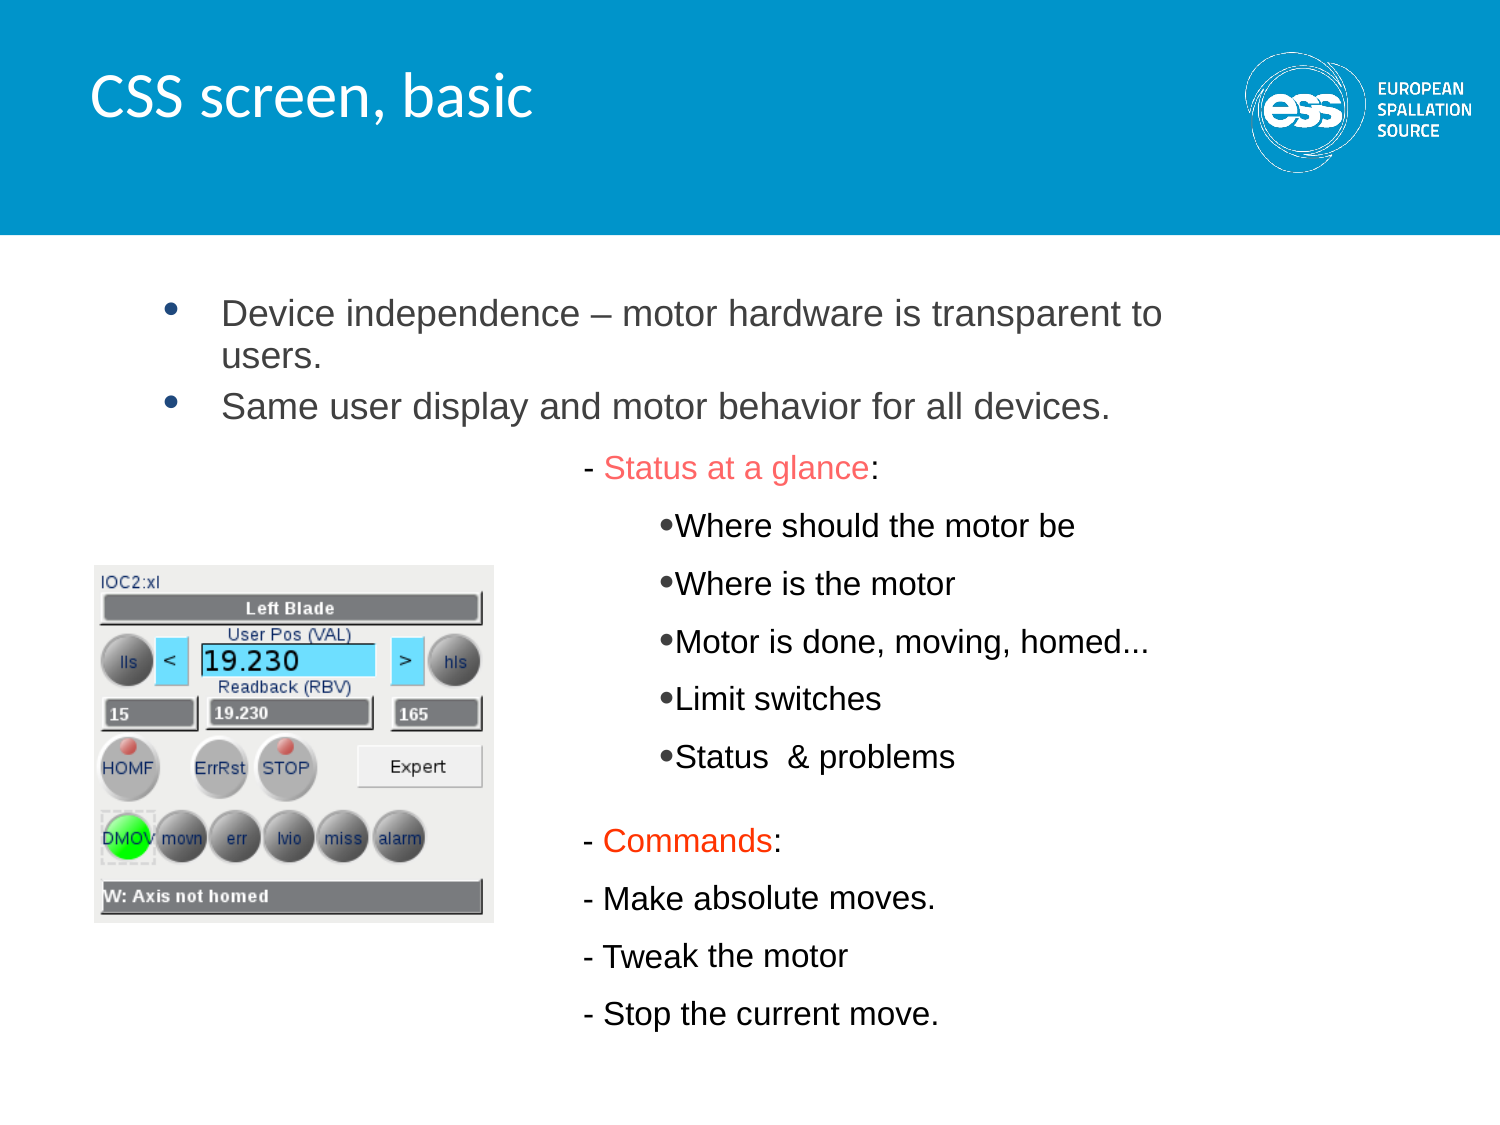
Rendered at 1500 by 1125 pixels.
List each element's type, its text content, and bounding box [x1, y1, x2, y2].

picture [1409, 104, 1415, 115]
picture [94, 565, 494, 924]
picture [1422, 125, 1428, 134]
picture [1400, 83, 1407, 94]
text_box - Status at a glance: Where should the motor be Where is the motor Motor is done, moving, homed... Limit switches Status & problems [568, 442, 1304, 803]
title CSS screen, basic [75, 45, 1247, 248]
picture [1454, 83, 1458, 94]
picture [1432, 125, 1438, 136]
text_box - Commands: - Make absolute moves. - Tweak the motor - Stop the current move. [567, 814, 989, 1063]
text_box Device independence – motor hardware is transparent to users. Same user display and motor behavior for all devices. [150, 285, 1251, 478]
picture [1418, 104, 1423, 115]
picture [1443, 86, 1450, 93]
picture [1264, 94, 1342, 127]
picture [1398, 109, 1406, 115]
picture [1423, 83, 1430, 94]
picture [1389, 104, 1393, 115]
picture [1436, 104, 1444, 115]
picture [1379, 83, 1385, 94]
